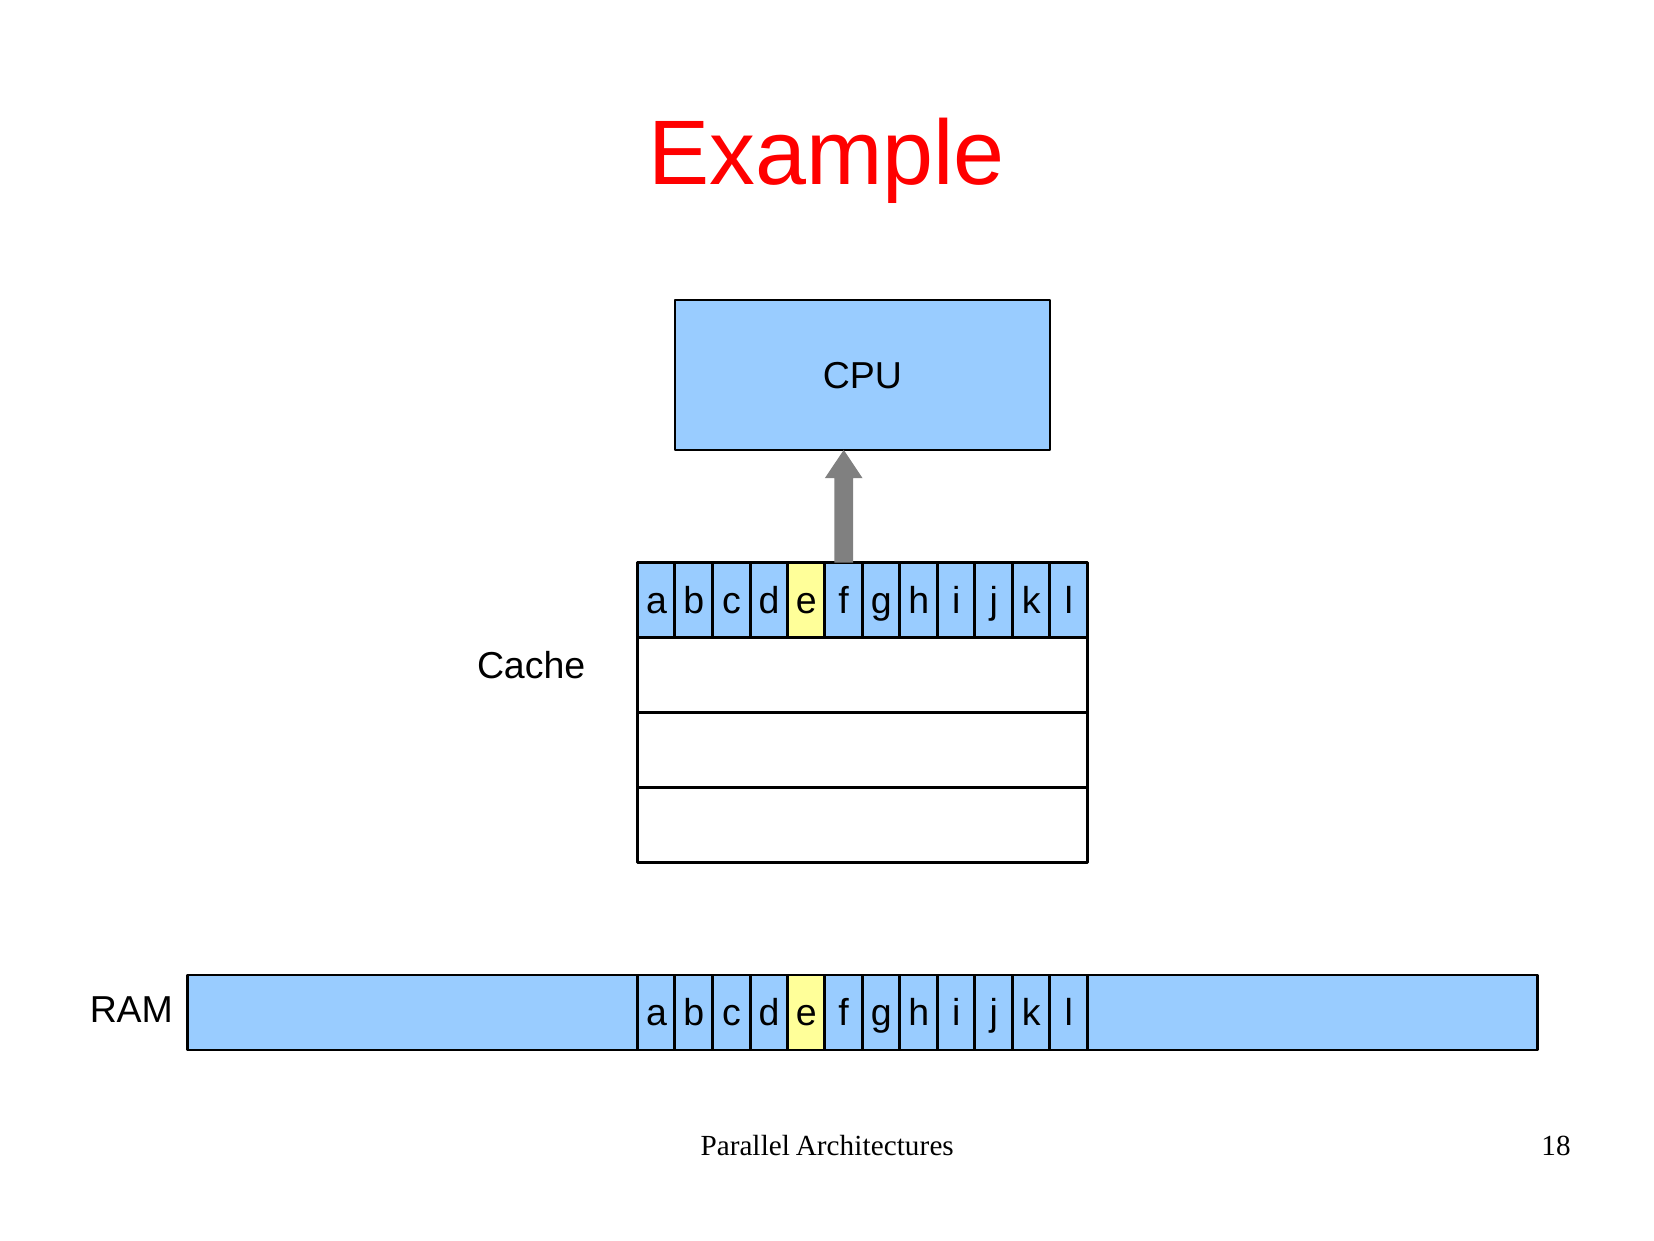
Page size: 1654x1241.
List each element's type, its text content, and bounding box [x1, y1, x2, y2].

text_box l [1049, 562, 1088, 638]
text_box c [712, 975, 750, 1051]
title Example [82, 49, 1571, 257]
text_box CPU [675, 300, 1051, 451]
text_box j [974, 975, 1012, 1051]
text_box k [1012, 562, 1049, 638]
text_box [187, 975, 637, 1051]
text_box d [750, 562, 787, 638]
text_box c [712, 562, 750, 638]
text_box a [637, 562, 674, 638]
text_box f [824, 975, 862, 1051]
text_box b [674, 562, 712, 638]
text_box g [862, 562, 899, 638]
text_box e [787, 975, 824, 1051]
text_box [1088, 975, 1538, 1051]
text_box f [824, 562, 862, 638]
text_box a [637, 975, 674, 1051]
text_box RAM [75, 981, 188, 1039]
text_box [824, 449, 863, 563]
text_box l [1049, 975, 1088, 1051]
text_box d [750, 975, 787, 1051]
text_box k [1012, 975, 1049, 1051]
text_box j [974, 562, 1012, 638]
text_box h [899, 562, 937, 638]
text_box i [937, 562, 974, 638]
text_box b [674, 975, 712, 1051]
text_box g [862, 975, 899, 1051]
text_box e [787, 562, 824, 638]
text_box i [937, 975, 974, 1051]
text_box [637, 638, 1088, 863]
text_box Cache [462, 637, 601, 695]
text_box h [899, 975, 937, 1051]
